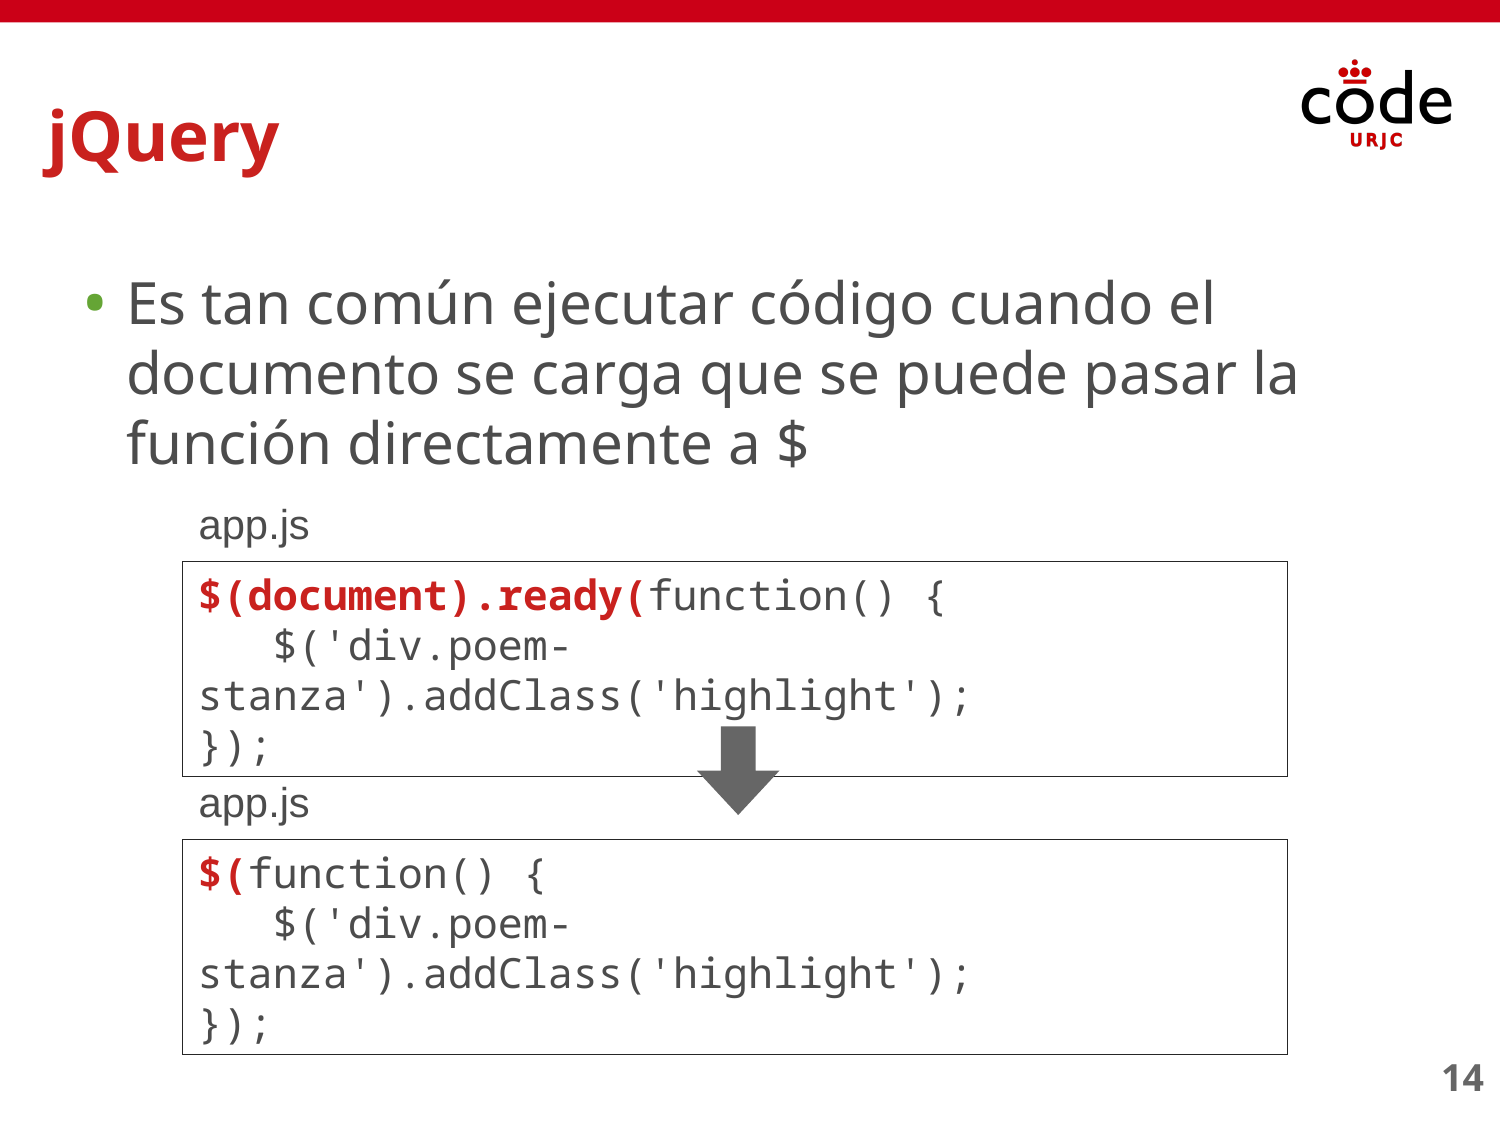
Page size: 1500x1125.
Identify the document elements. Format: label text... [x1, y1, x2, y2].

text_box $(function() { $('div.poem-stanza').addClass('highlight'); }); [182, 839, 1288, 1055]
text_box app.js [183, 490, 325, 556]
list Es tan común ejecutar código cuando el documento se carga que se puede pasar la función directamente a $ [51, 258, 1436, 768]
text_box $(document).ready(function() { $('div.poem-stanza').addClass('highlight'); }); [182, 561, 1288, 777]
title jQuery [32, 79, 1383, 189]
picture [1284, 50, 1468, 161]
text_box app.js [183, 777, 325, 834]
text_box [696, 726, 780, 816]
